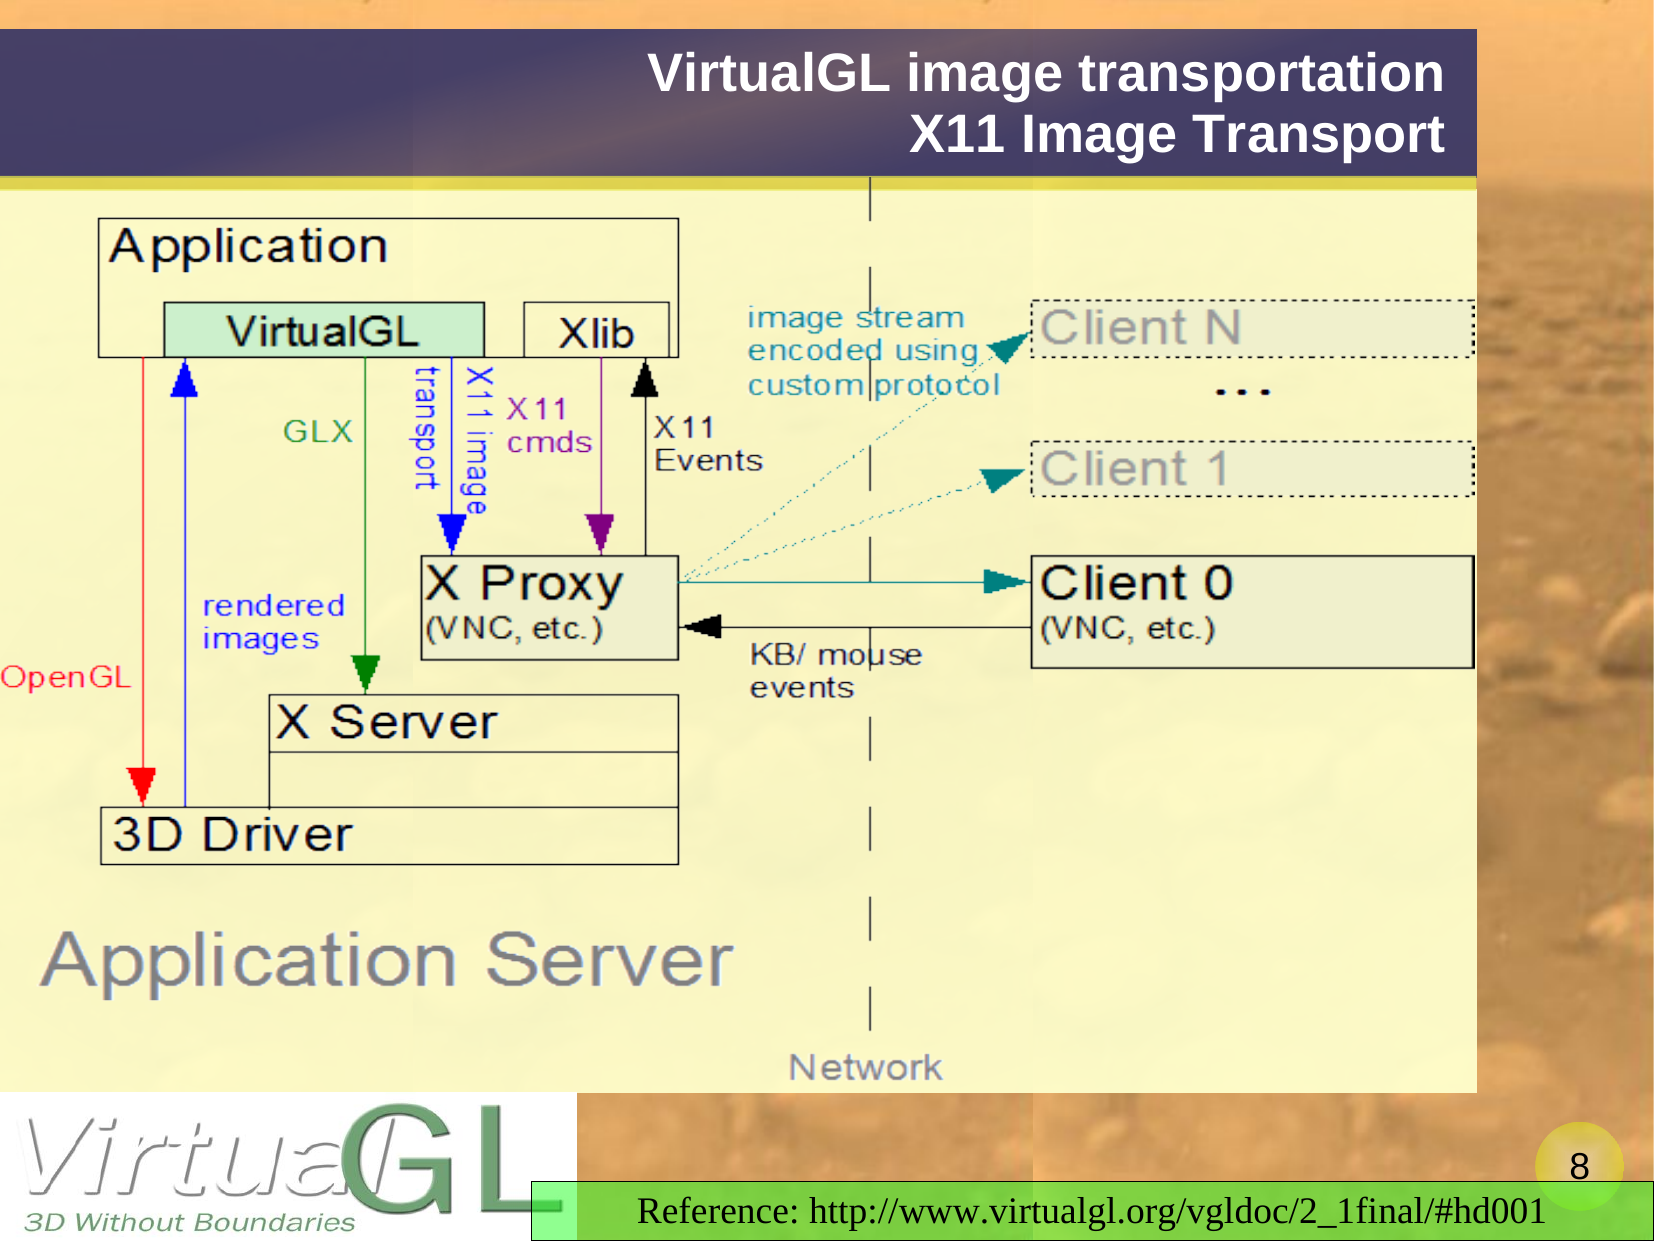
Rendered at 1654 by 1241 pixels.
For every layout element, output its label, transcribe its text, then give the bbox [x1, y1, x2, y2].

title VirtualGL image transportation X11 Image Transport [29, 41, 1447, 166]
picture [0, 0, 1654, 1181]
text_box Reference: http://www.virtualgl.org/vgldoc/2_1final/#hd001 [531, 1181, 1654, 1241]
